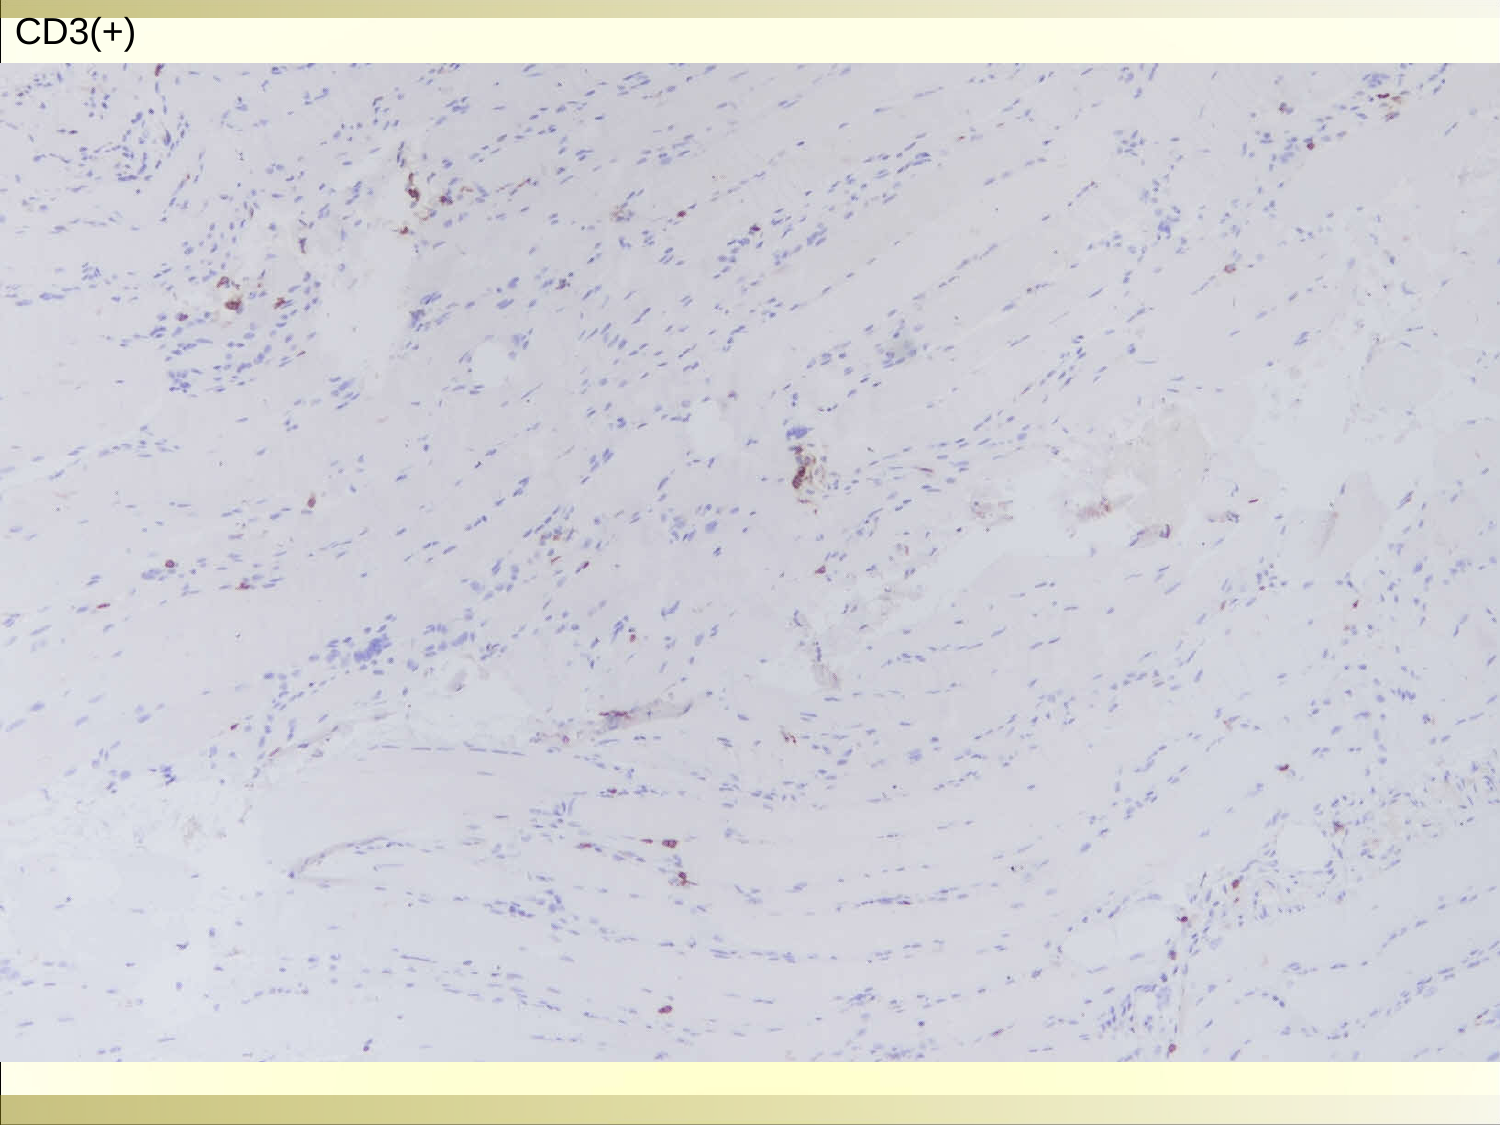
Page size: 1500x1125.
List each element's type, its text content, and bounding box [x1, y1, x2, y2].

text_box CD3(+) [0, 0, 243, 60]
picture [0, 18, 1500, 1095]
